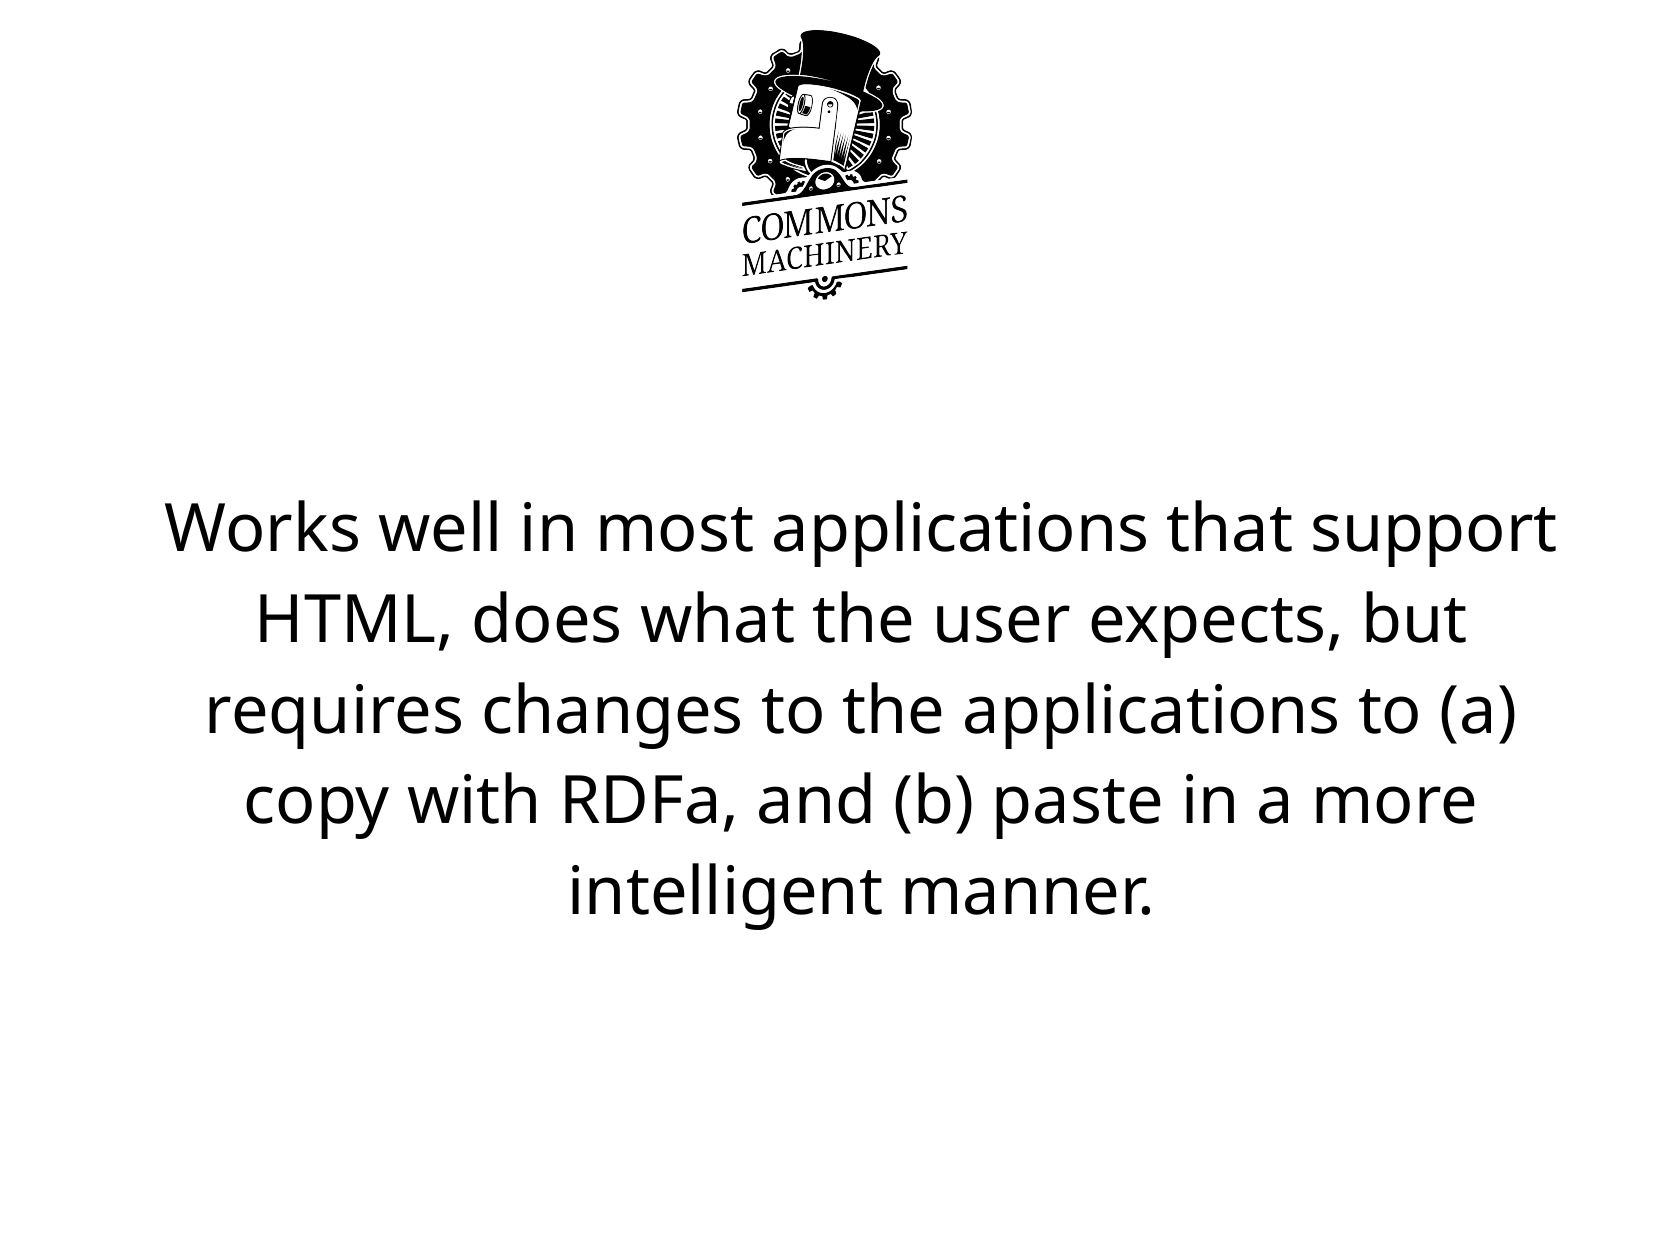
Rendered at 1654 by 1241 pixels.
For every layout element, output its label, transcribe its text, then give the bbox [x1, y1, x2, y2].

picture [737, 30, 912, 300]
list Works well in most applications that support HTML, does what the user expects, but requires changes to the applications to (a) copy with RDFa, and (b) paste in a more intelligent manner. [82, 360, 1571, 1080]
